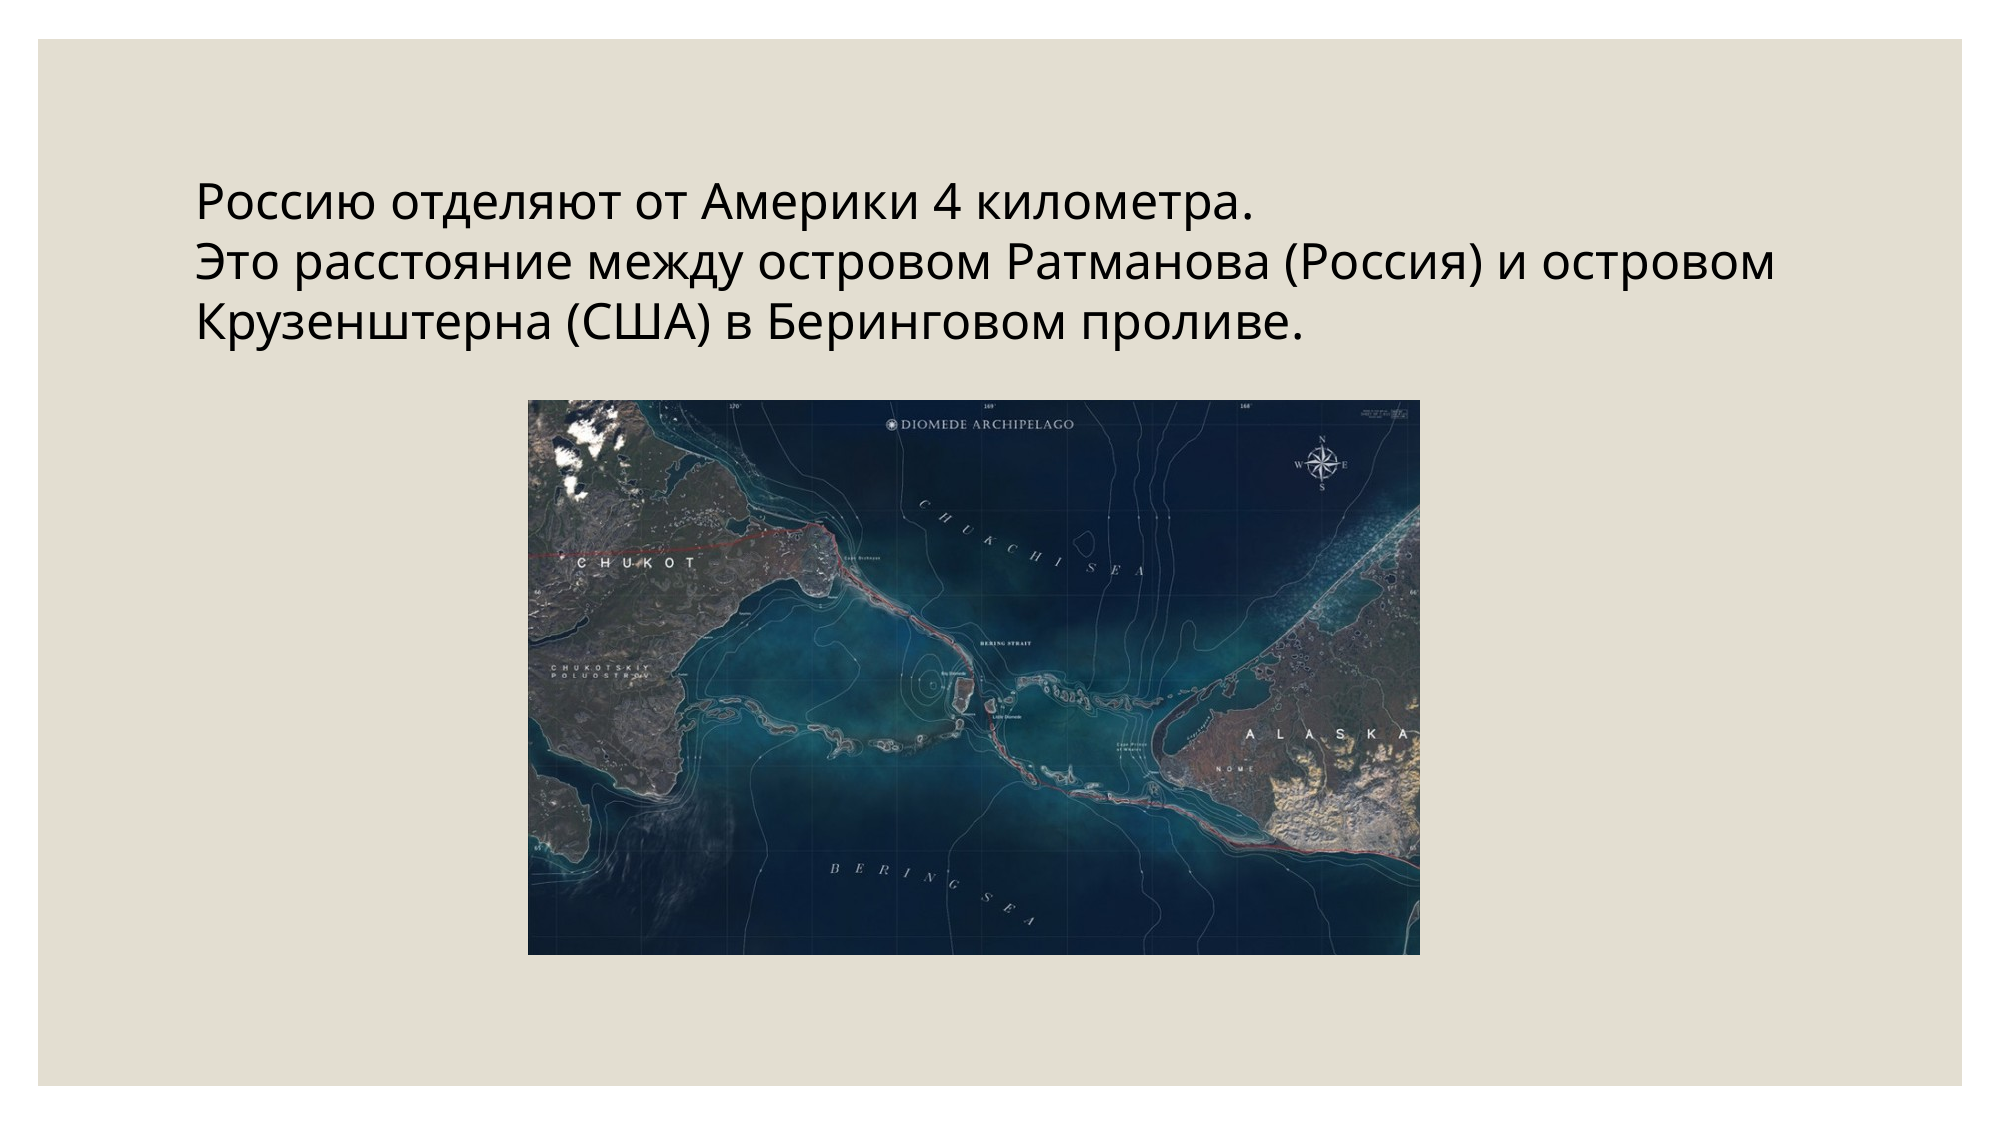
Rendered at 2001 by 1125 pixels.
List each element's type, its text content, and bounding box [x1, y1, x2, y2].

picture [528, 401, 1420, 955]
list Россию отделяют от Америки 4 километра. Это расстояние между островом Ратманова (Россия) и островом Крузенштерна (США) в Беринговом проливе. [180, 161, 1831, 807]
